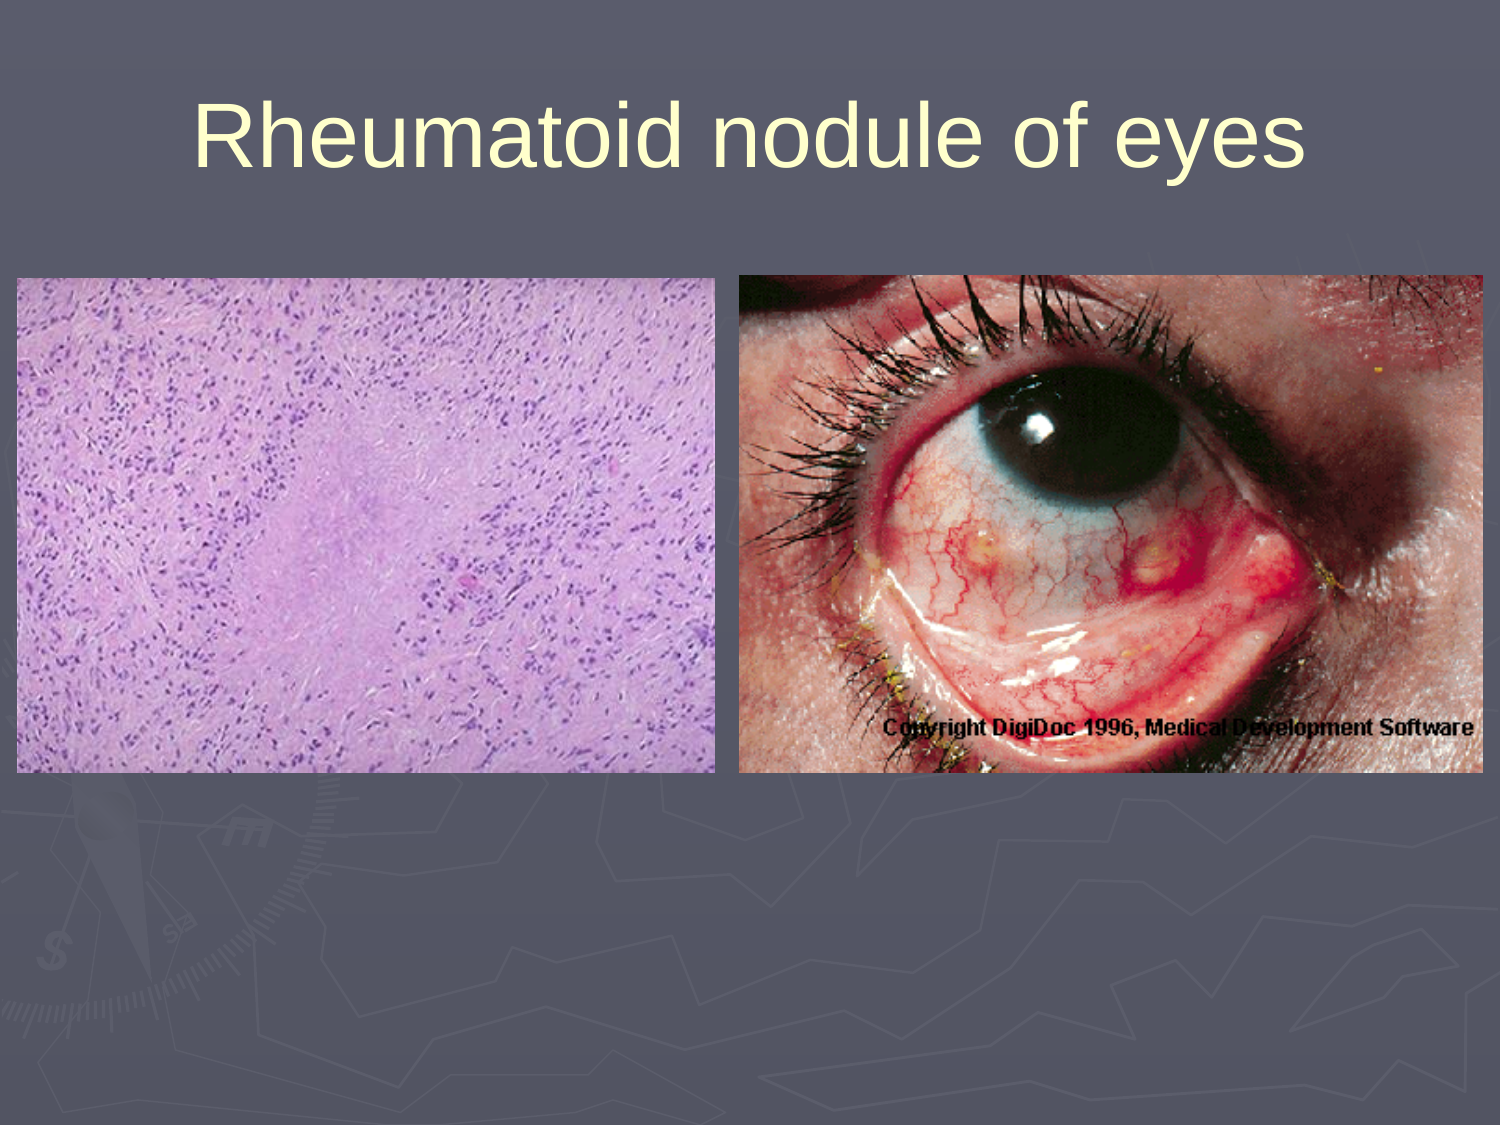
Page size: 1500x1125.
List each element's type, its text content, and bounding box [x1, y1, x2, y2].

title Rheumatoid nodule of eyes [49, 37, 1451, 225]
picture [739, 275, 1483, 773]
picture [17, 278, 715, 773]
